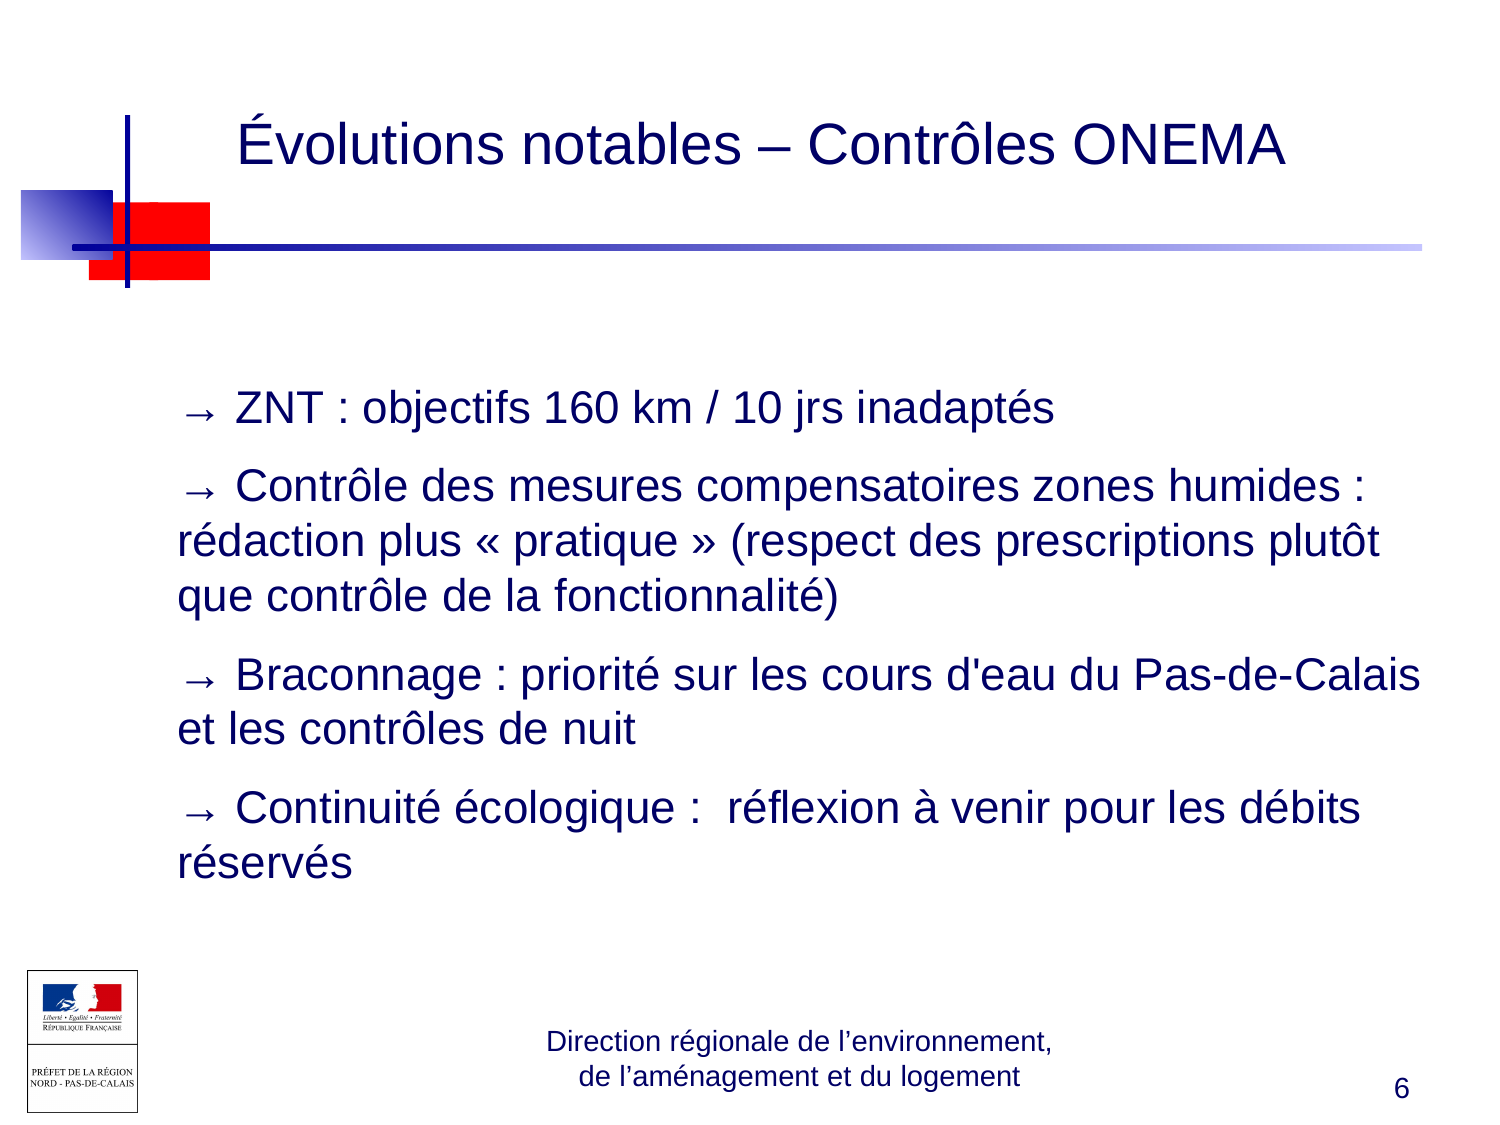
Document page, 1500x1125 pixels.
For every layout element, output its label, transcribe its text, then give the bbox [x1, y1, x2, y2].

list → ZNT : objectifs 160 km / 10 jrs inadaptés → Contrôle des mesures compensatoires zones humides : rédaction plus « pratique » (respect des prescriptions plutôt que contrôle de la fonctionnalité) → Braconnage : priorité sur les cours d'eau du Pas-de-Calais et les contrôles de nuit → Continuité écologique : réflexion à venir pour les débits réservés [177, 299, 1447, 1125]
title Évolutions notables – Contrôles ONEMA [236, 89, 1447, 193]
picture [27, 970, 138, 1113]
